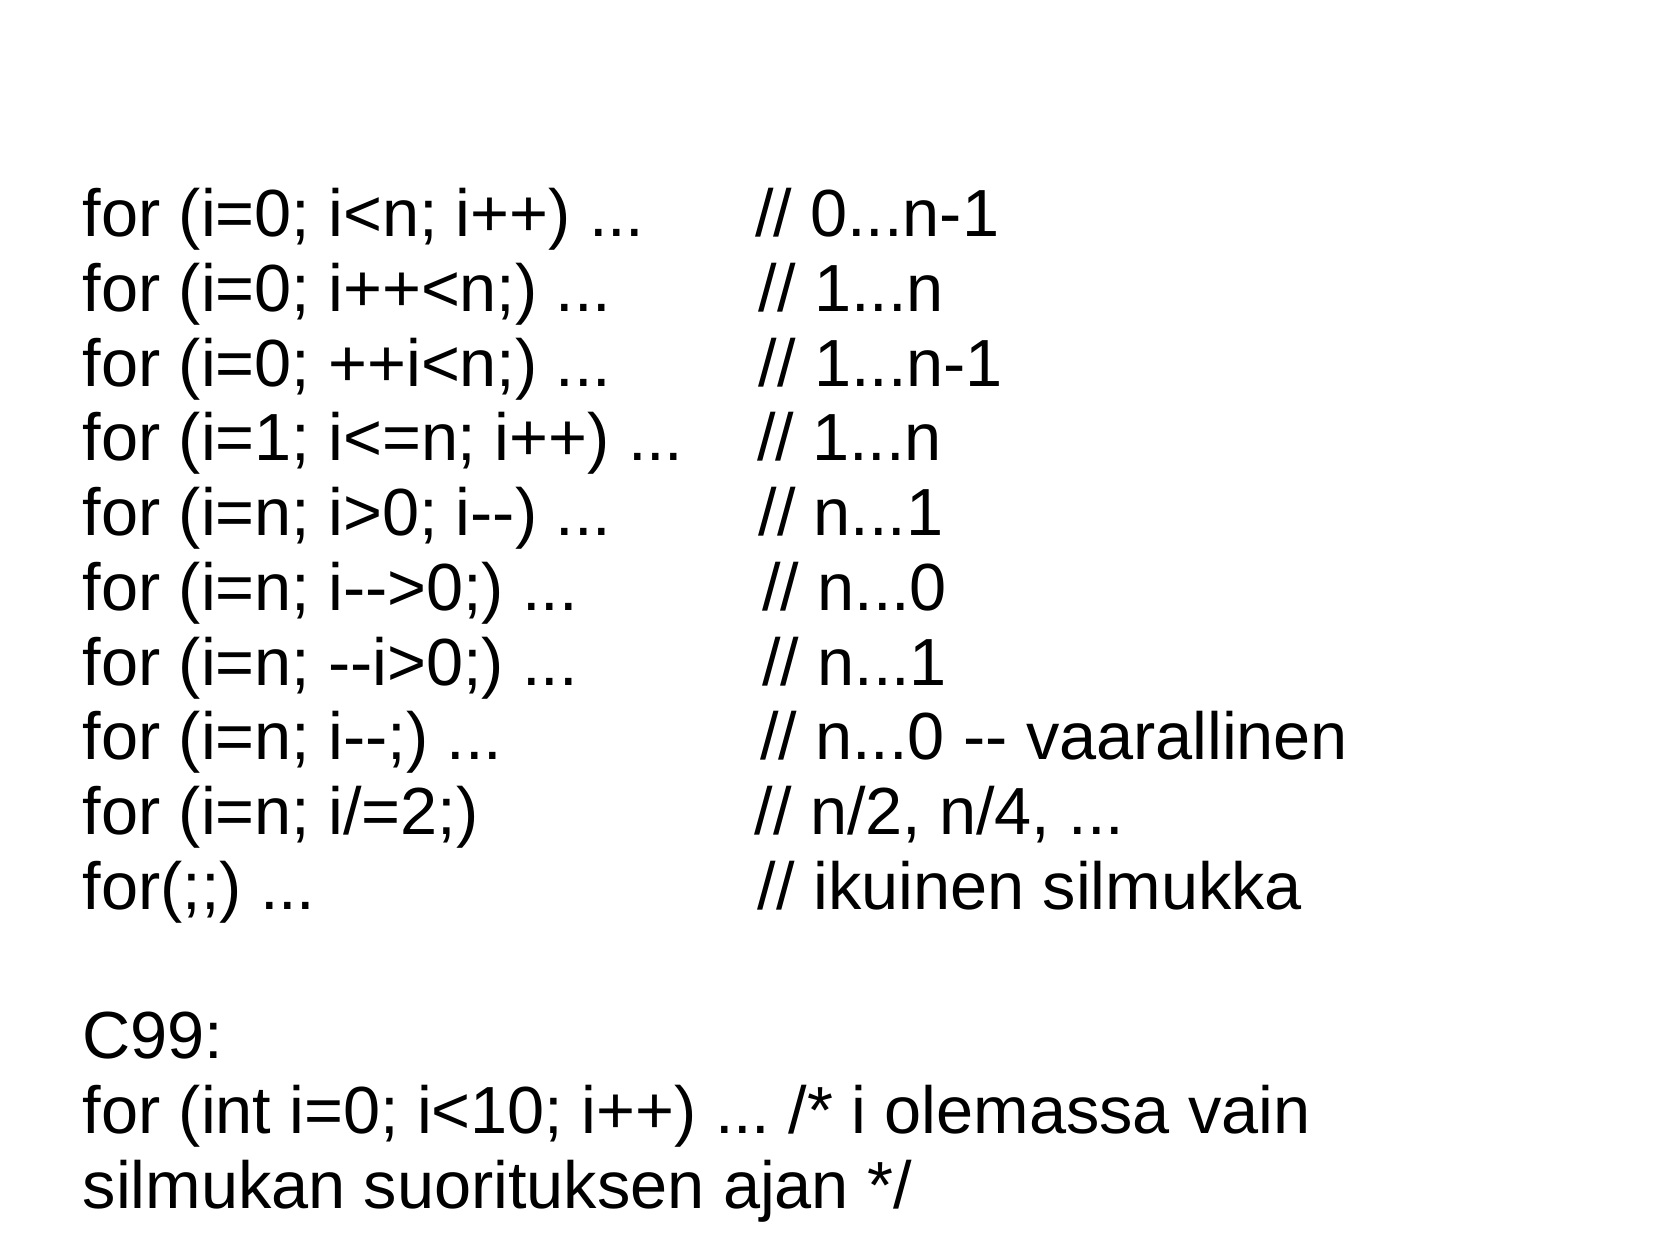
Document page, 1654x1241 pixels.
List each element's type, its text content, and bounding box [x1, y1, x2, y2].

text_box for (i=0; i<n; i++) ... // 0...n-1 for (i=0; i++<n;) ... // 1...n for (i=0; ++i<n;) ... // 1...n-1 for (i=1; i<=n; i++) ... // 1...n for (i=n; i>0; i--) ... // n...1 for (i=n; i-->0;) ... // n...0 for (i=n; --i>0;) ... // n...1 for (i=n; i--;) ... // n...0 -- vaarallinen for (i=n; i/=2;) // n/2, n/4, ... for(;;) ... // ikuinen silmukka C99: for (int i=0; i<10; i++) ... /* i olemassa vain silmukan suorituksen ajan */ [82, 176, 1571, 1223]
